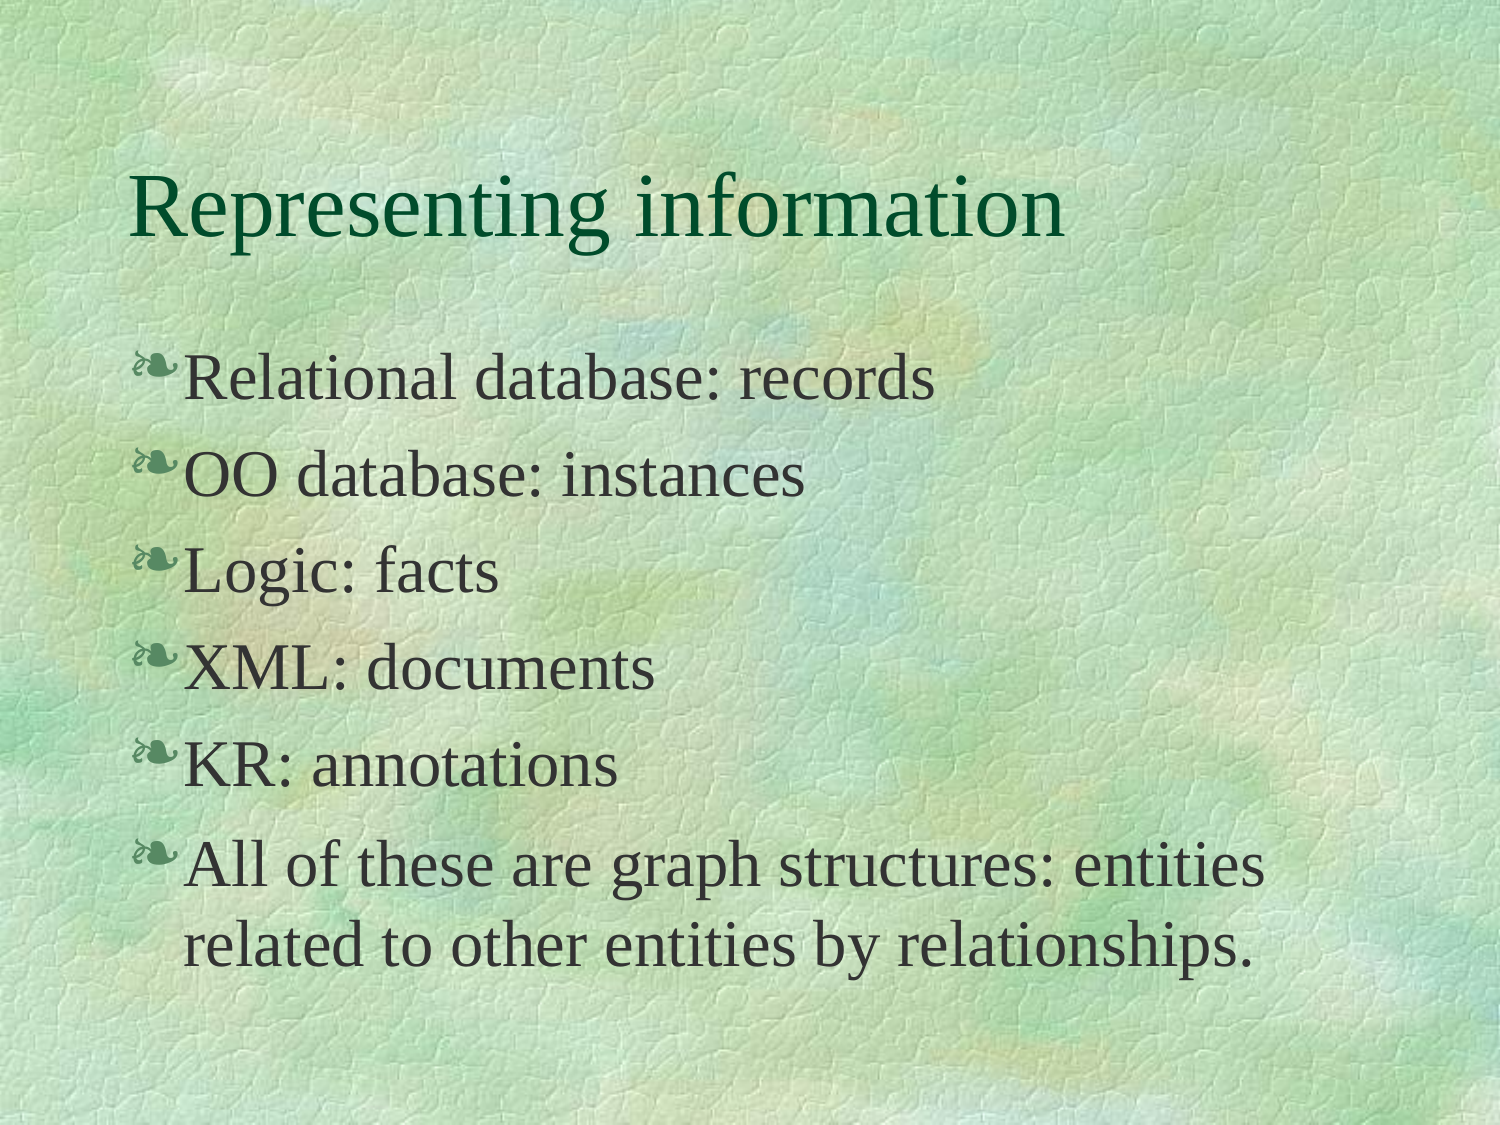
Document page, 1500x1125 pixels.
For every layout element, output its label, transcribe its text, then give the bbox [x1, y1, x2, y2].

list Relational database: records OO database: instances Logic: facts XML: documents KR: annotations [112, 324, 1388, 812]
title Representing information [112, 74, 1388, 263]
text_box All of these are graph structures: entities related to other entities by relationships. [112, 812, 1388, 1013]
picture [0, 0, 1500, 1125]
